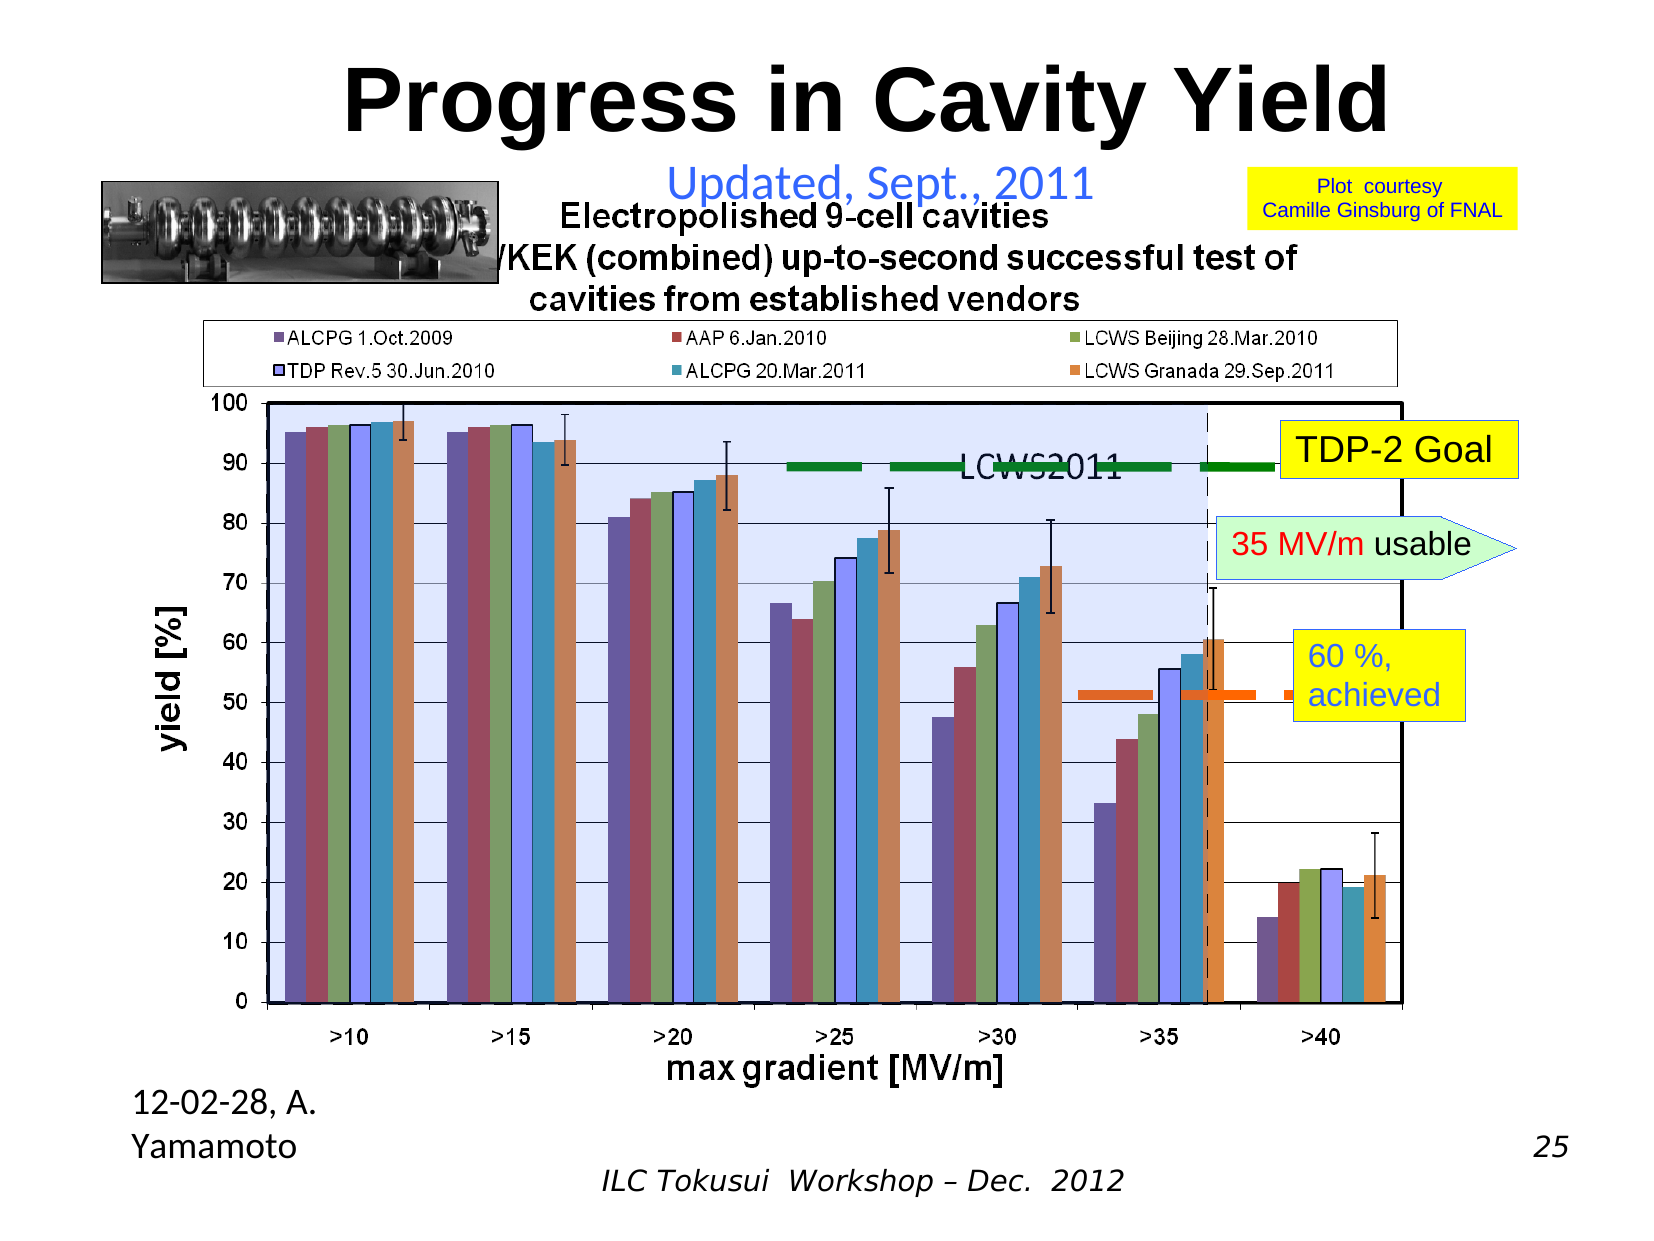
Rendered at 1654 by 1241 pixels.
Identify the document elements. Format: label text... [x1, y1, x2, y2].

picture [922, 190, 934, 196]
title Progress in Cavity Yield Updated, Sept., 2011 [253, 32, 1508, 183]
text_box 35 MV/m usable [1216, 516, 1517, 580]
picture [102, 182, 498, 283]
picture [730, 190, 742, 196]
picture [706, 190, 718, 196]
text_box 12-02-28, A. Yamamoto [116, 1072, 467, 1133]
text_box TDP-2 Goal [1280, 420, 1519, 479]
picture [756, 190, 767, 196]
picture [822, 190, 834, 196]
text_box 60 %, achieved [1293, 629, 1466, 722]
text_box [266, 404, 1208, 1005]
picture [128, 190, 1417, 1117]
text_box Plot courtesy Camille Ginsburg of FNAL [1247, 166, 1518, 231]
picture [675, 190, 690, 195]
picture [1024, 190, 1037, 196]
